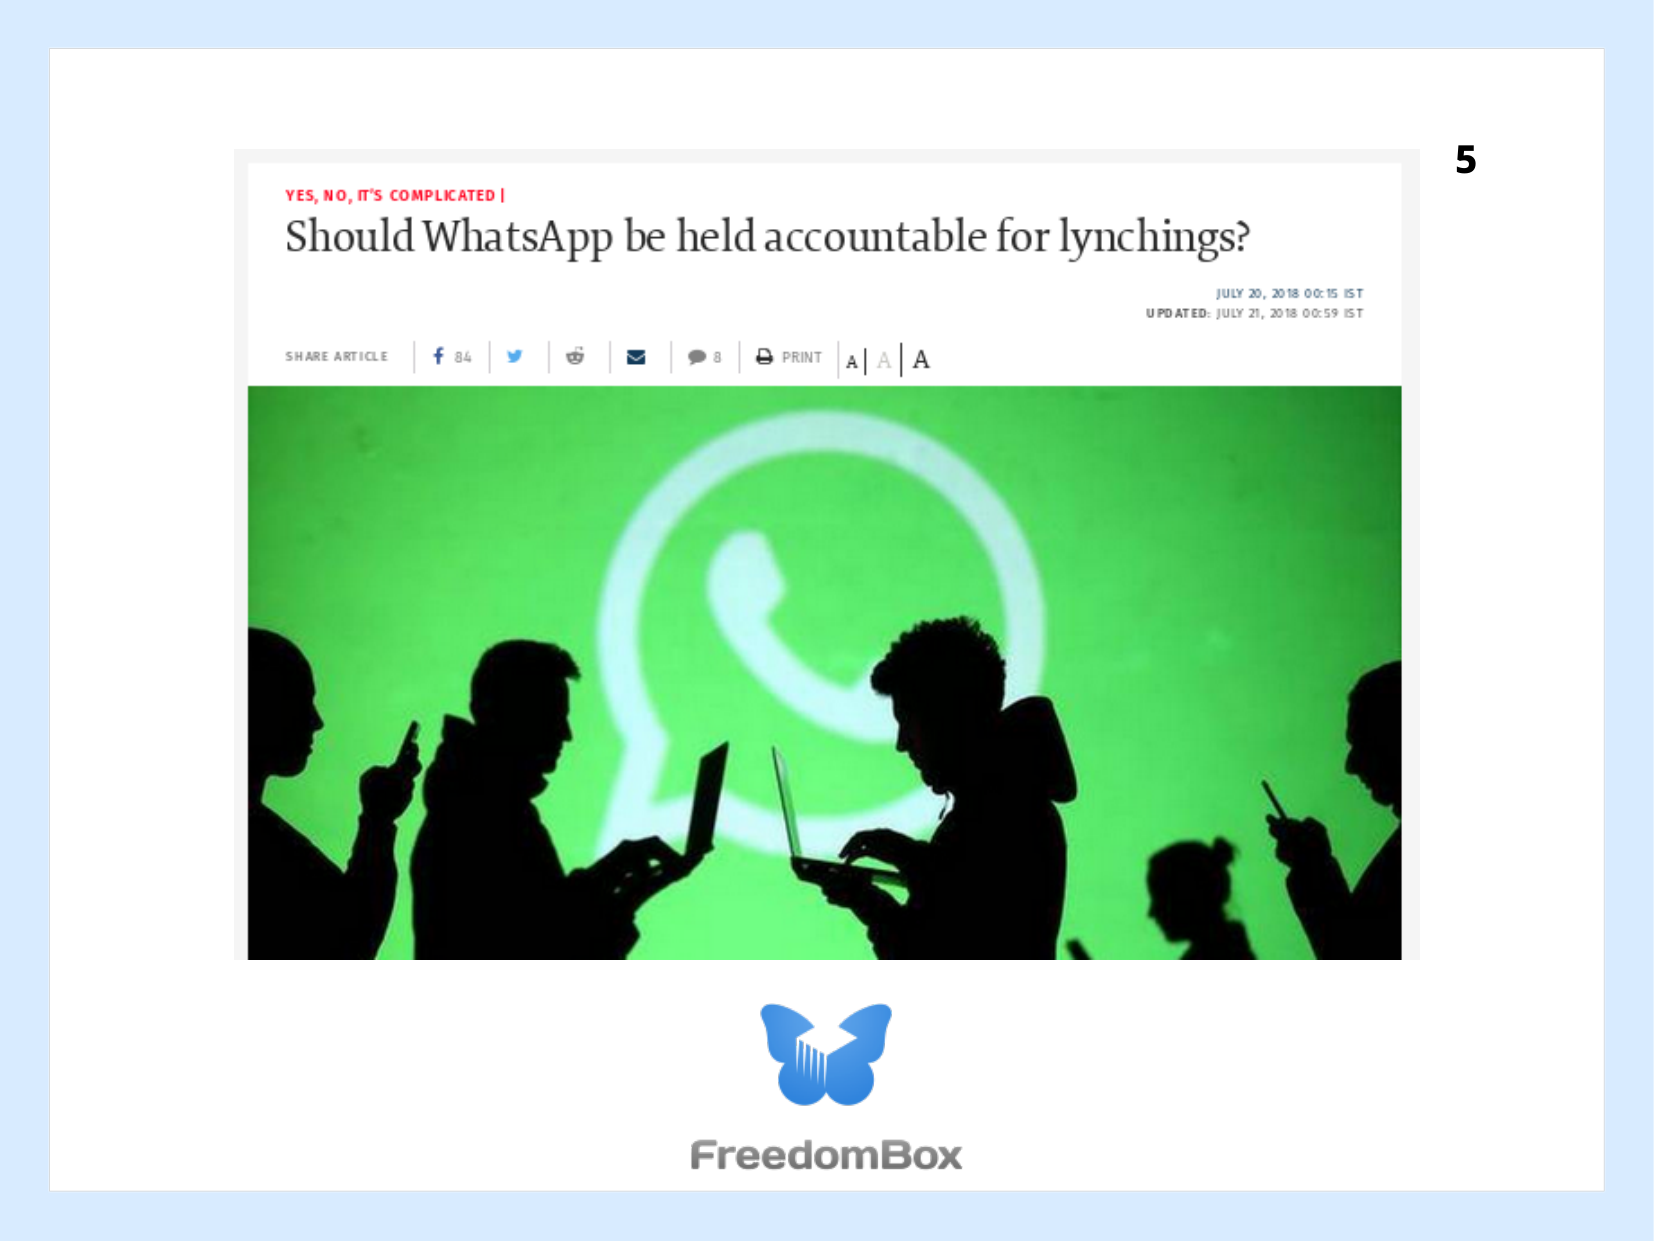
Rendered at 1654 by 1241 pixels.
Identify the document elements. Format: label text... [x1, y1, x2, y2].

picture [0, 0, 1654, 1241]
text_box 5 [1440, 129, 1493, 211]
